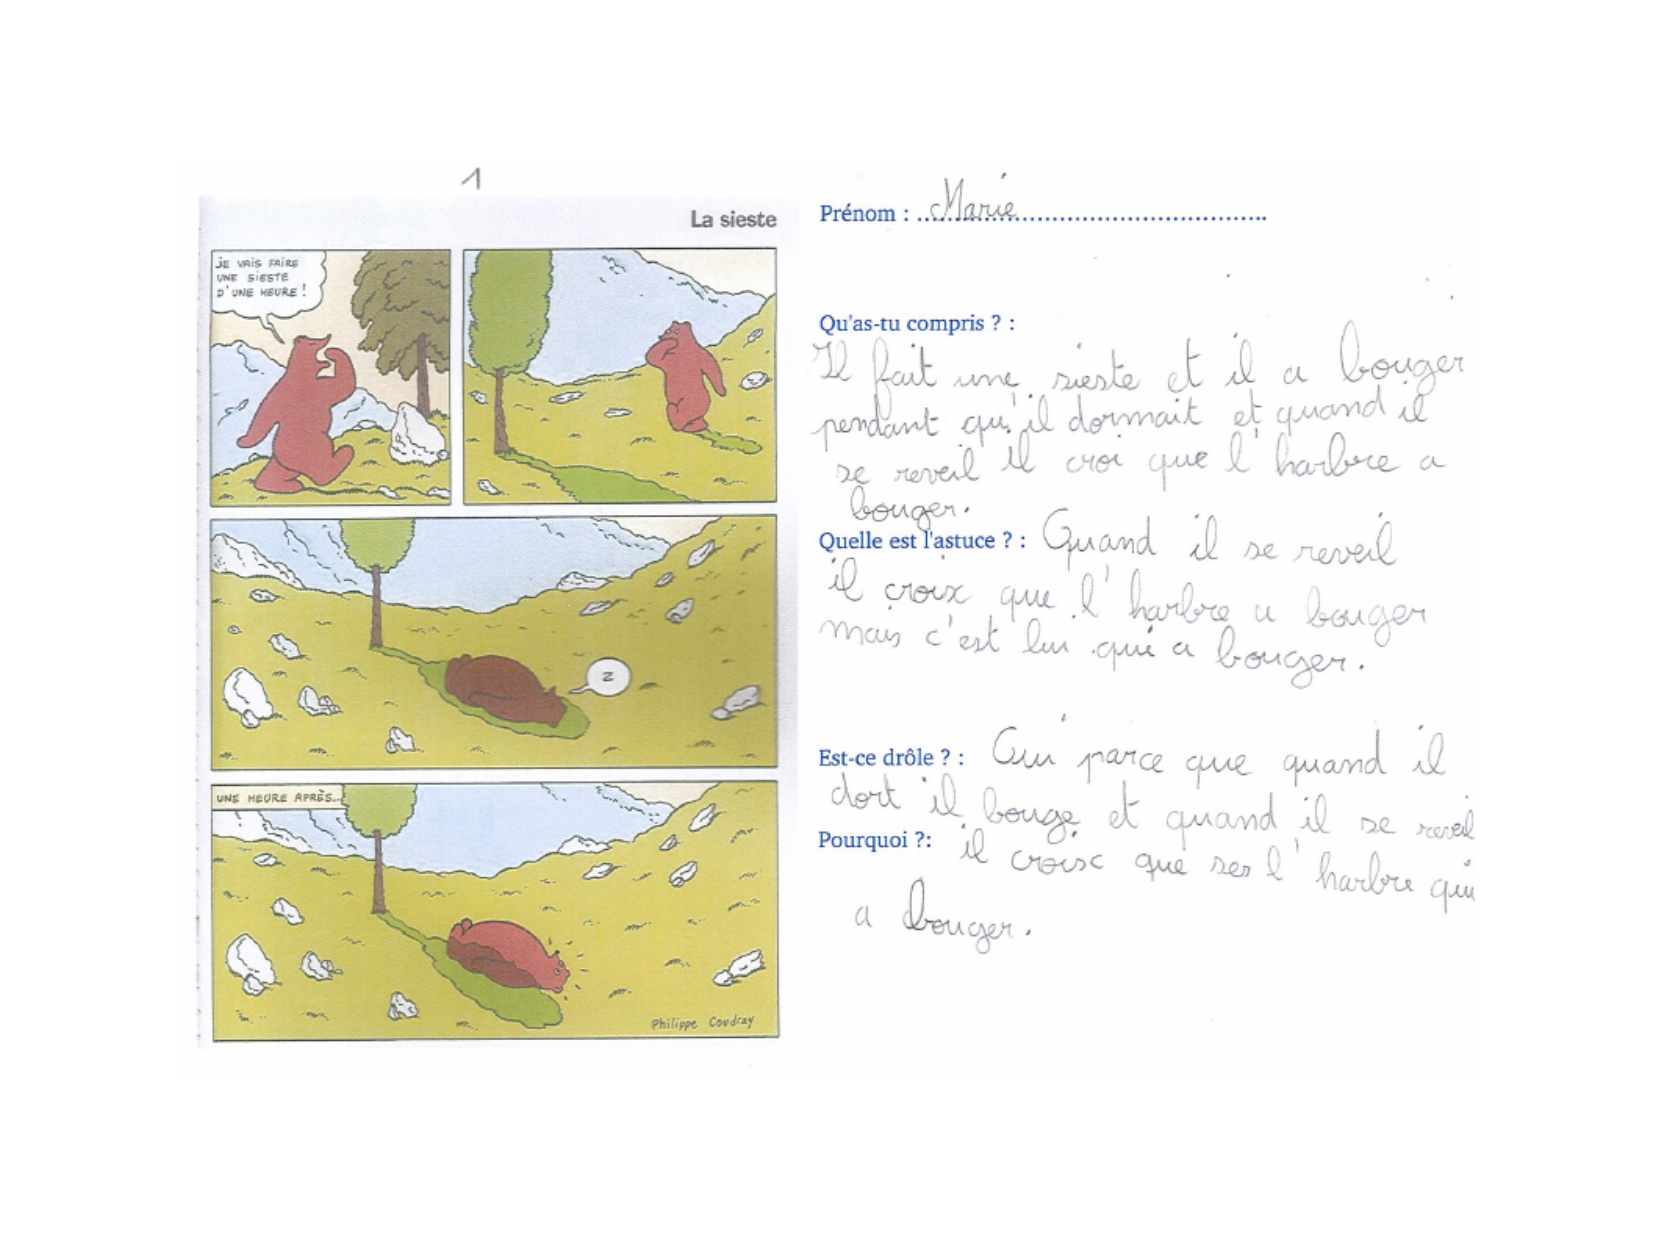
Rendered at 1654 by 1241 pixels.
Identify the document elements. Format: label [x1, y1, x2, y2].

picture [180, 165, 1475, 1076]
